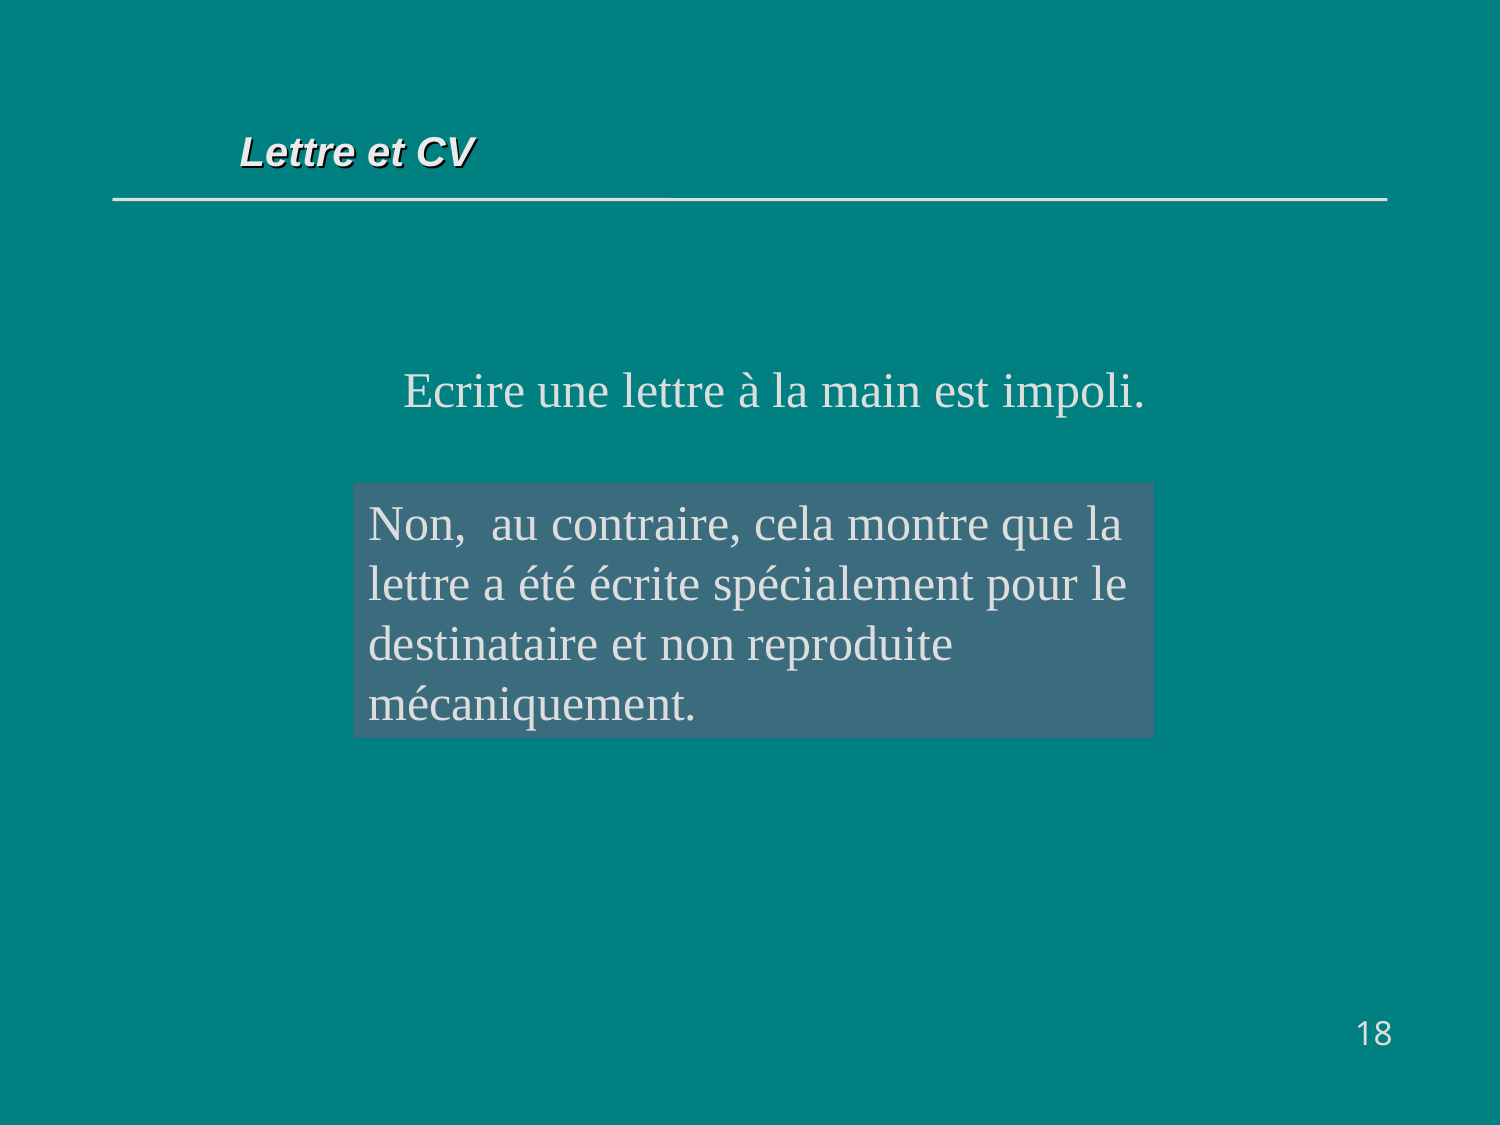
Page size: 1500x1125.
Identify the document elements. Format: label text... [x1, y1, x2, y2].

text_box Non, au contraire, cela montre que la lettre a été écrite spécialement pour le destinataire et non reproduite mécaniquement. [353, 482, 1154, 738]
text_box Lettre et CV [224, 116, 490, 183]
text_box Ecrire une lettre à la main est impoli. V/F [174, 349, 1376, 606]
